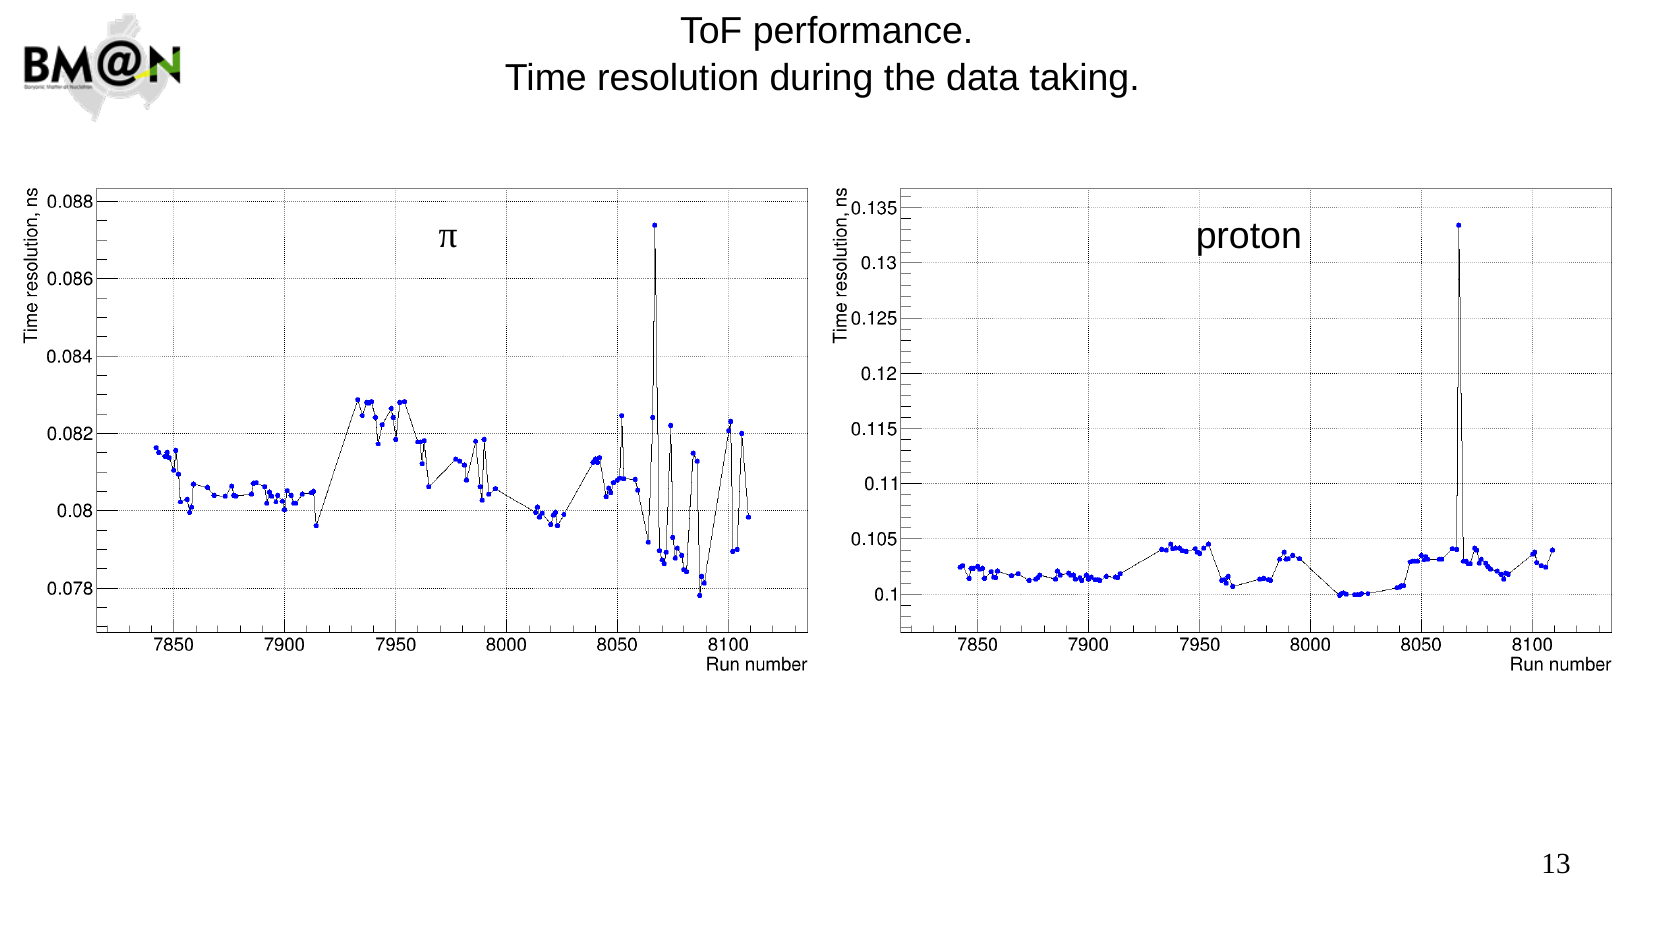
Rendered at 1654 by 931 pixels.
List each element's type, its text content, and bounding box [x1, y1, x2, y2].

text_box ToF performance. [228, 2, 1654, 60]
picture [17, 177, 1625, 680]
picture [0, 0, 228, 135]
text_box π [423, 206, 473, 264]
text_box Time resolution during the data taking. [490, 48, 1288, 148]
text_box proton [1181, 206, 1317, 264]
